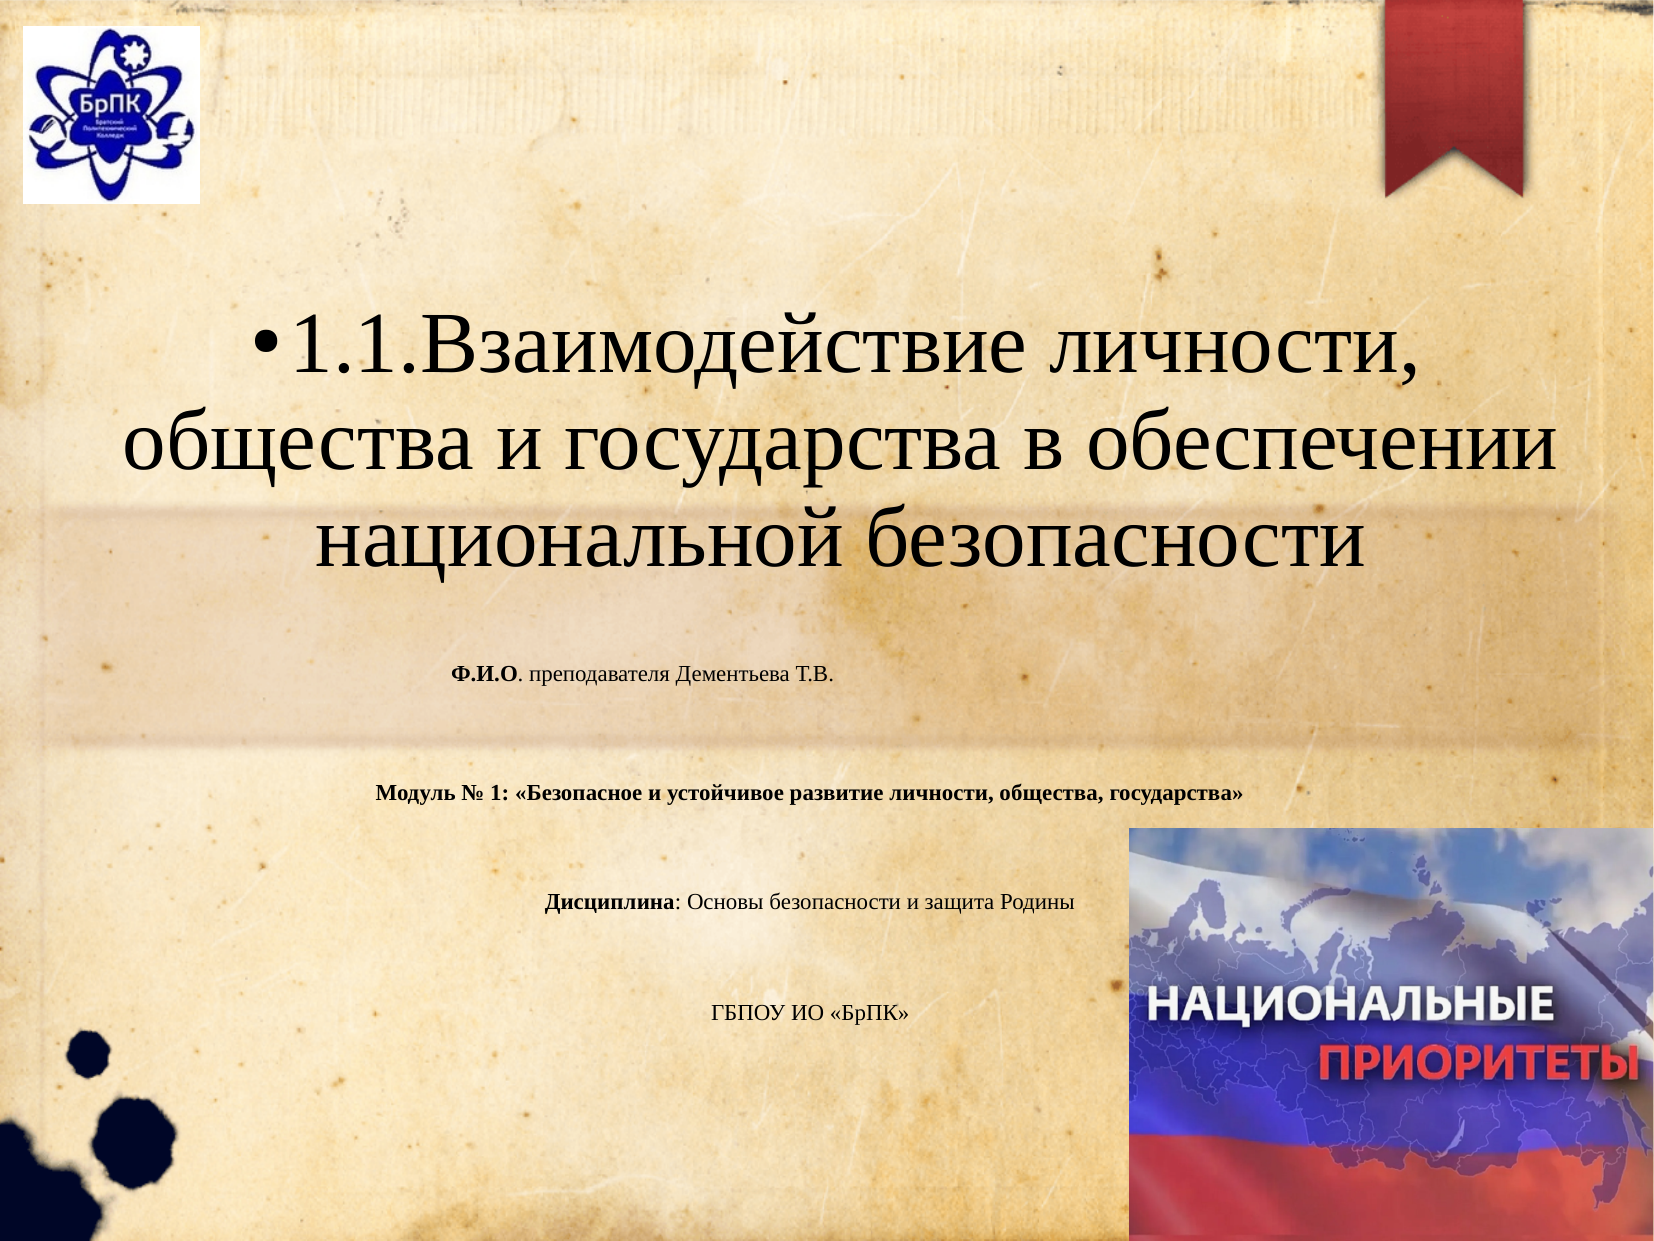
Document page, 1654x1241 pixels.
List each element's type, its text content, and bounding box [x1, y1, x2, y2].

title 1.1.Взаимодействие личности, общества и государства в обеспечении национальной безопасности [97, 255, 1586, 626]
chart [331, 541, 1336, 719]
picture [0, 0, 1654, 1241]
list Модуль № 1: «Безопасное и устойчивое развитие личности, общества, государства» Дисциплина: Основы безопасности и защита Родины ГБПОУ ИО «БрПК» [82, 779, 1538, 1205]
